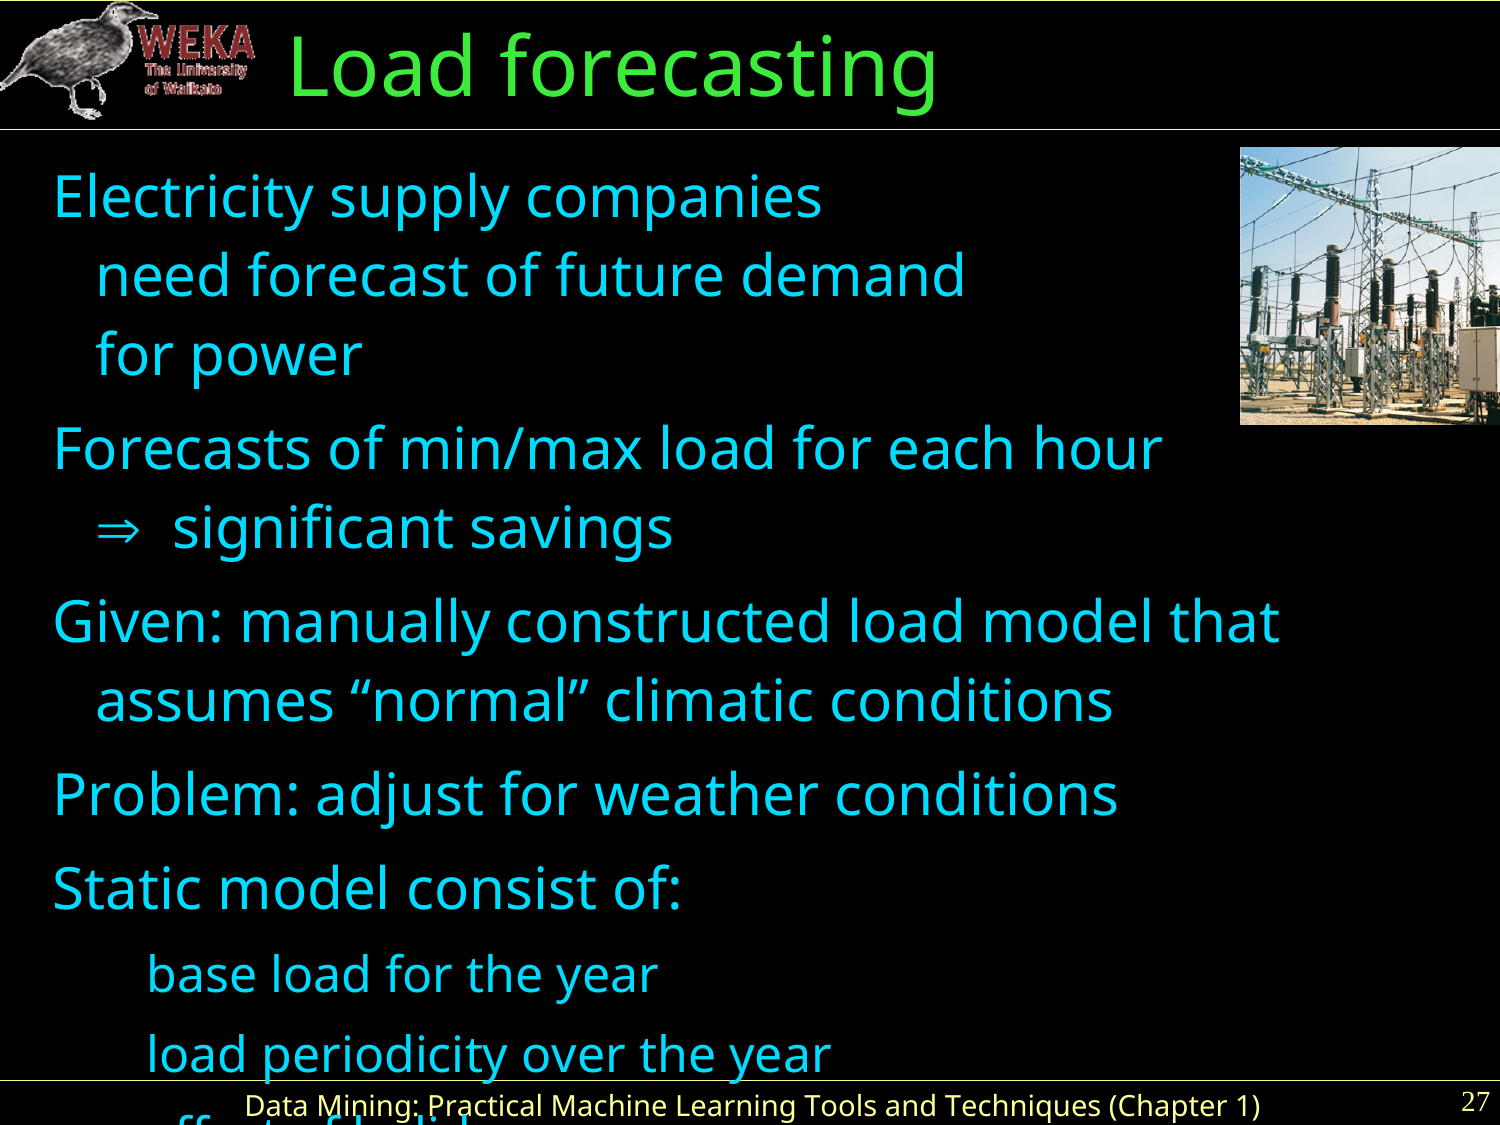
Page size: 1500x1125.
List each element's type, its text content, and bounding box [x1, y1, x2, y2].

picture [0, 1, 266, 129]
list Electricity supply companies need forecast of future demand for power Forecasts of min/max load for each hour  significant savings Given: manually constructed load model that assumes “normal” climatic conditions Problem: adjust for weather conditions Static model consist of: base load for the year load periodicity over the year effect of holidays [37, 147, 1388, 1078]
picture [1240, 147, 1500, 426]
title Load forecasting [295, 0, 1486, 147]
